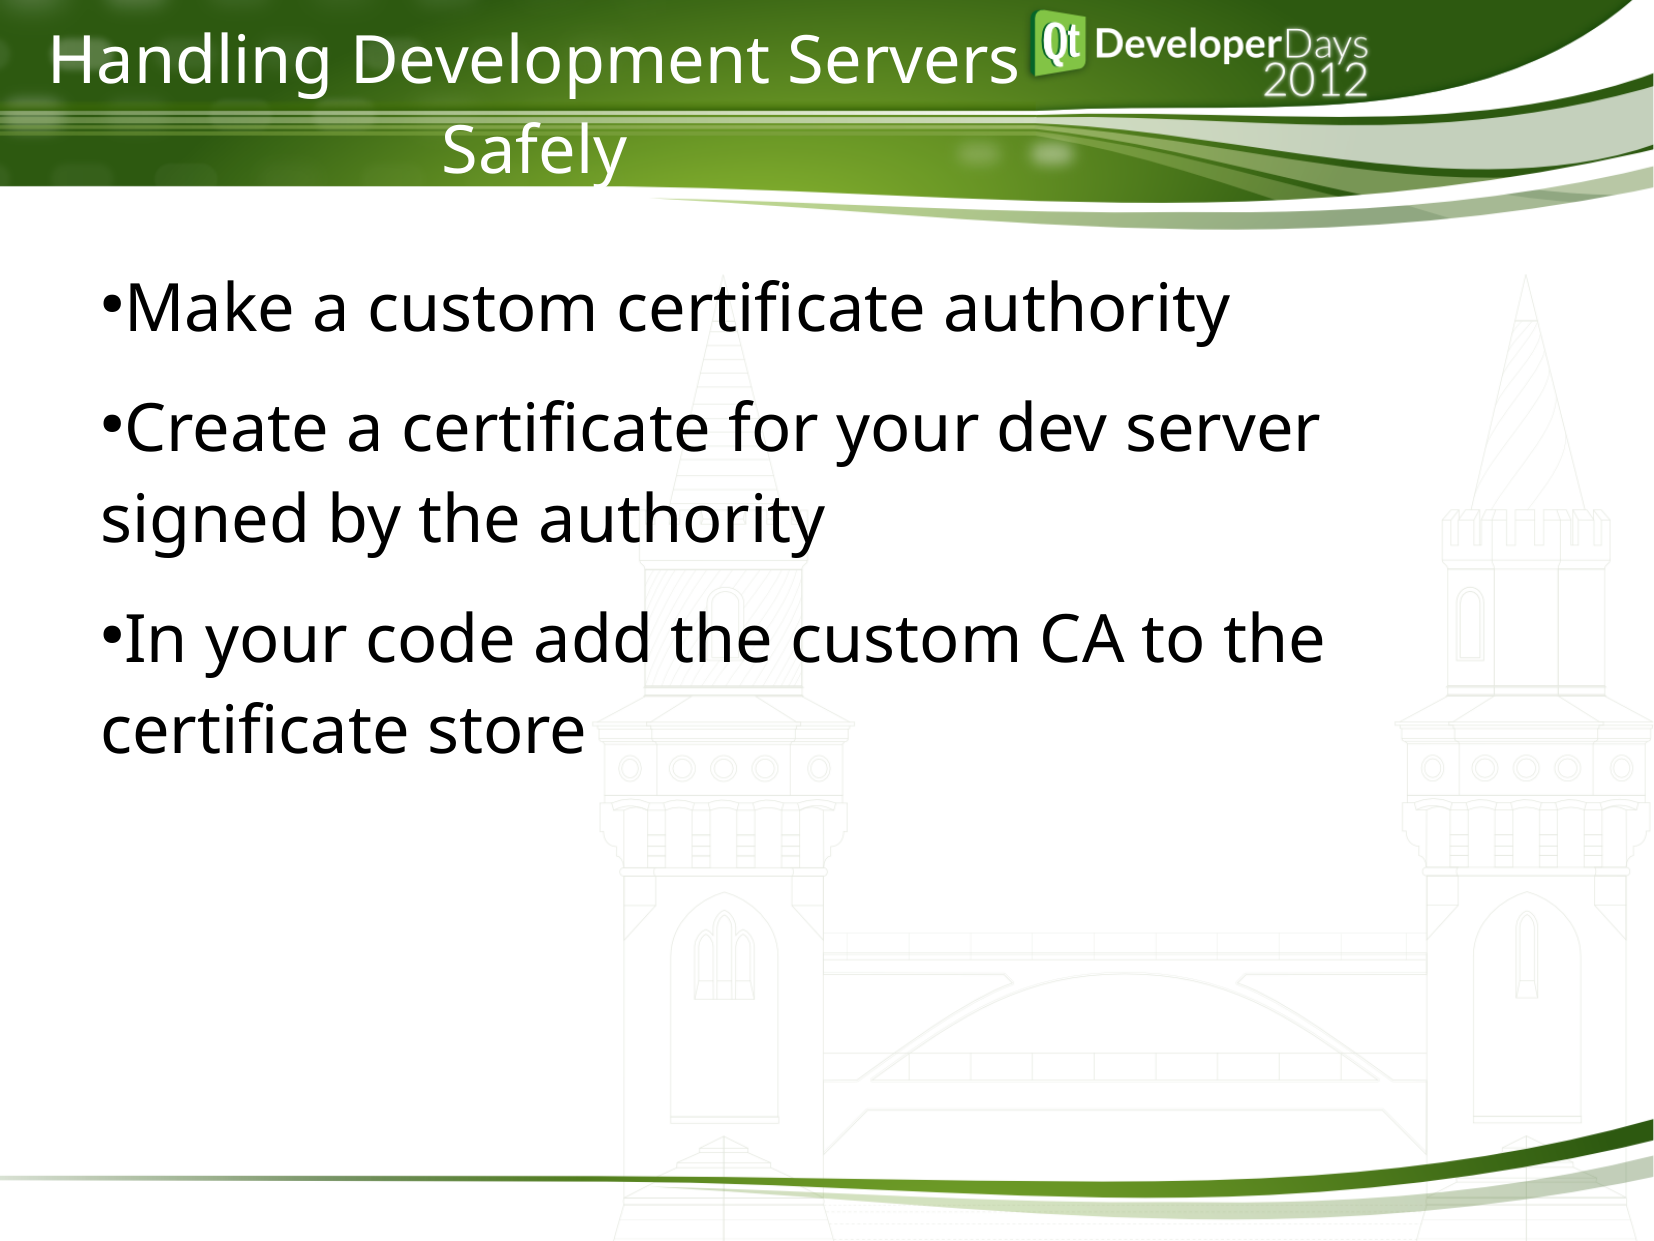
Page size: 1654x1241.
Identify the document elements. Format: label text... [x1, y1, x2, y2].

list Make a custom certificate authority Create a certificate for your dev server signed by the authority In your code add the custom CA to the certificate store [82, 259, 1538, 1079]
picture [0, 0, 1654, 1241]
title Handling Development Servers Safely [47, 11, 1028, 178]
